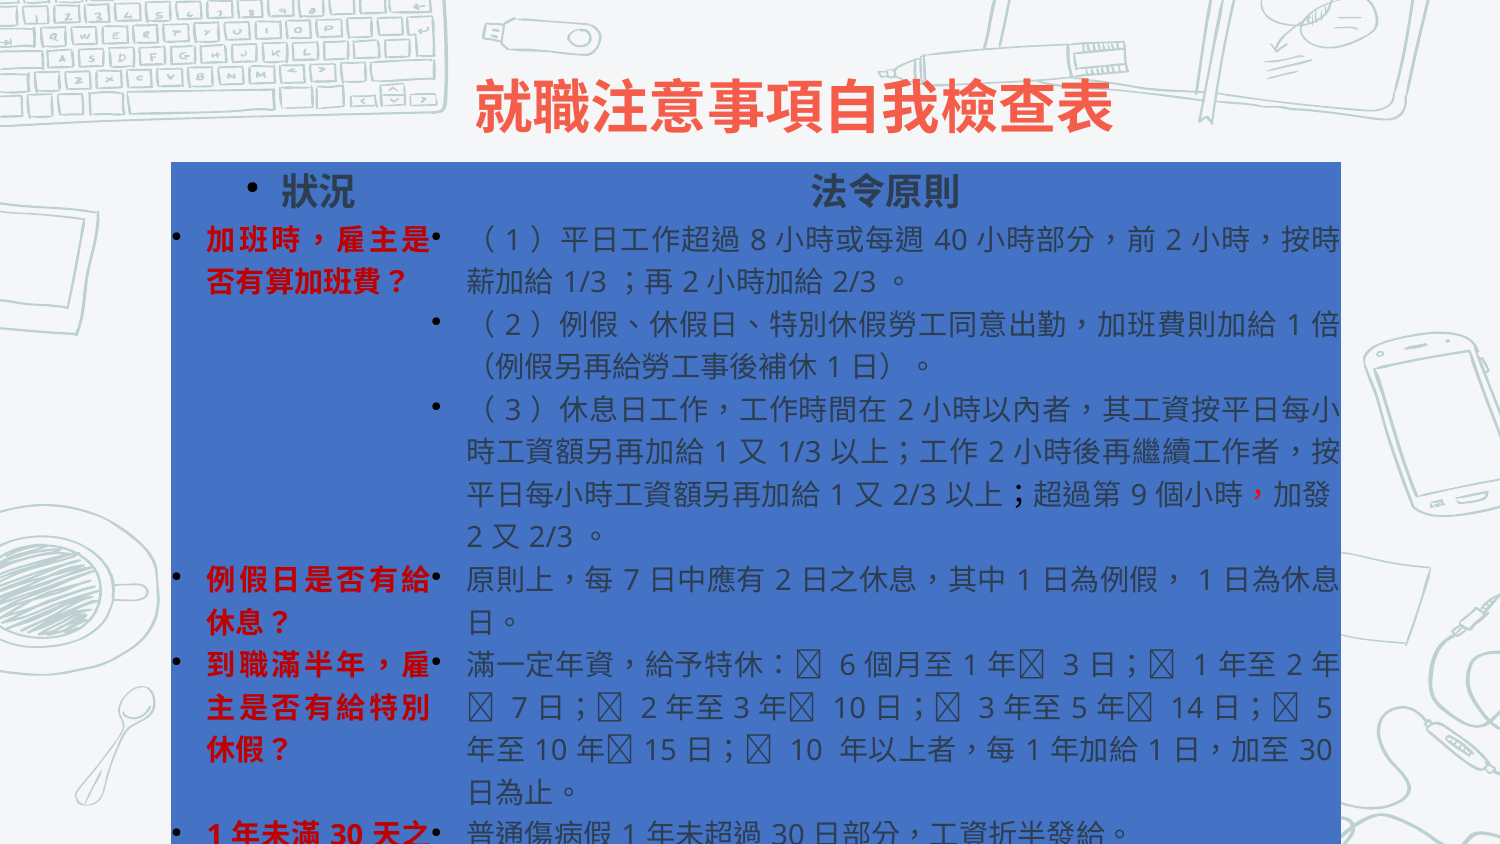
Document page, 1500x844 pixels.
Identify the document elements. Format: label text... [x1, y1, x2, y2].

table_cell 加班時，雇主是否有算加班費？ [171, 216, 431, 557]
table_cell 原則上，每7日中應有2日之休息，其中1日為例假，1日為休息日。 [431, 557, 1341, 642]
table_cell （1）平日工作超過8小時或每週40小時部分，前2小時，按時薪加給1/3；再2小時加給2/3。 （2）例假、休假日、特別休假勞工同意出勤，加班費則加給1倍（例假另再給勞工事後補休1日）。 （3）休息日工作，工作時間在2小時以內者，其工資按平日每小時工資額另再加給1又1/3以上；工作2小時後再繼續工作者，按平日每小時工資額另再加給1又2/3以上；超過第9個小時，加發2又2/3。 [431, 216, 1341, 557]
table_cell 普通傷病假1年未超過30日部分，工資折半發給。 [431, 812, 1341, 844]
table_cell 滿一定年資，給予特休： 6個月至1年 3日； 1年至2年 7日； 2年至3年 10日； 3年至5年 14日； 5年至10年15日； 10 年以上者，每1年加給1日，加至30日為止。 [431, 642, 1341, 812]
table_cell 到職滿半年，雇主是否有給特別休假？ [171, 642, 431, 812]
title 就職注意事項自我檢查表 [230, 55, 1359, 152]
table_cell 1年未滿30天之病假，雇主是否有給半薪？ [171, 812, 431, 844]
table_cell 例假日是否有給休息？ [171, 557, 431, 642]
table_header 法令原則 [431, 162, 1341, 216]
table_header 狀況 [171, 162, 431, 216]
